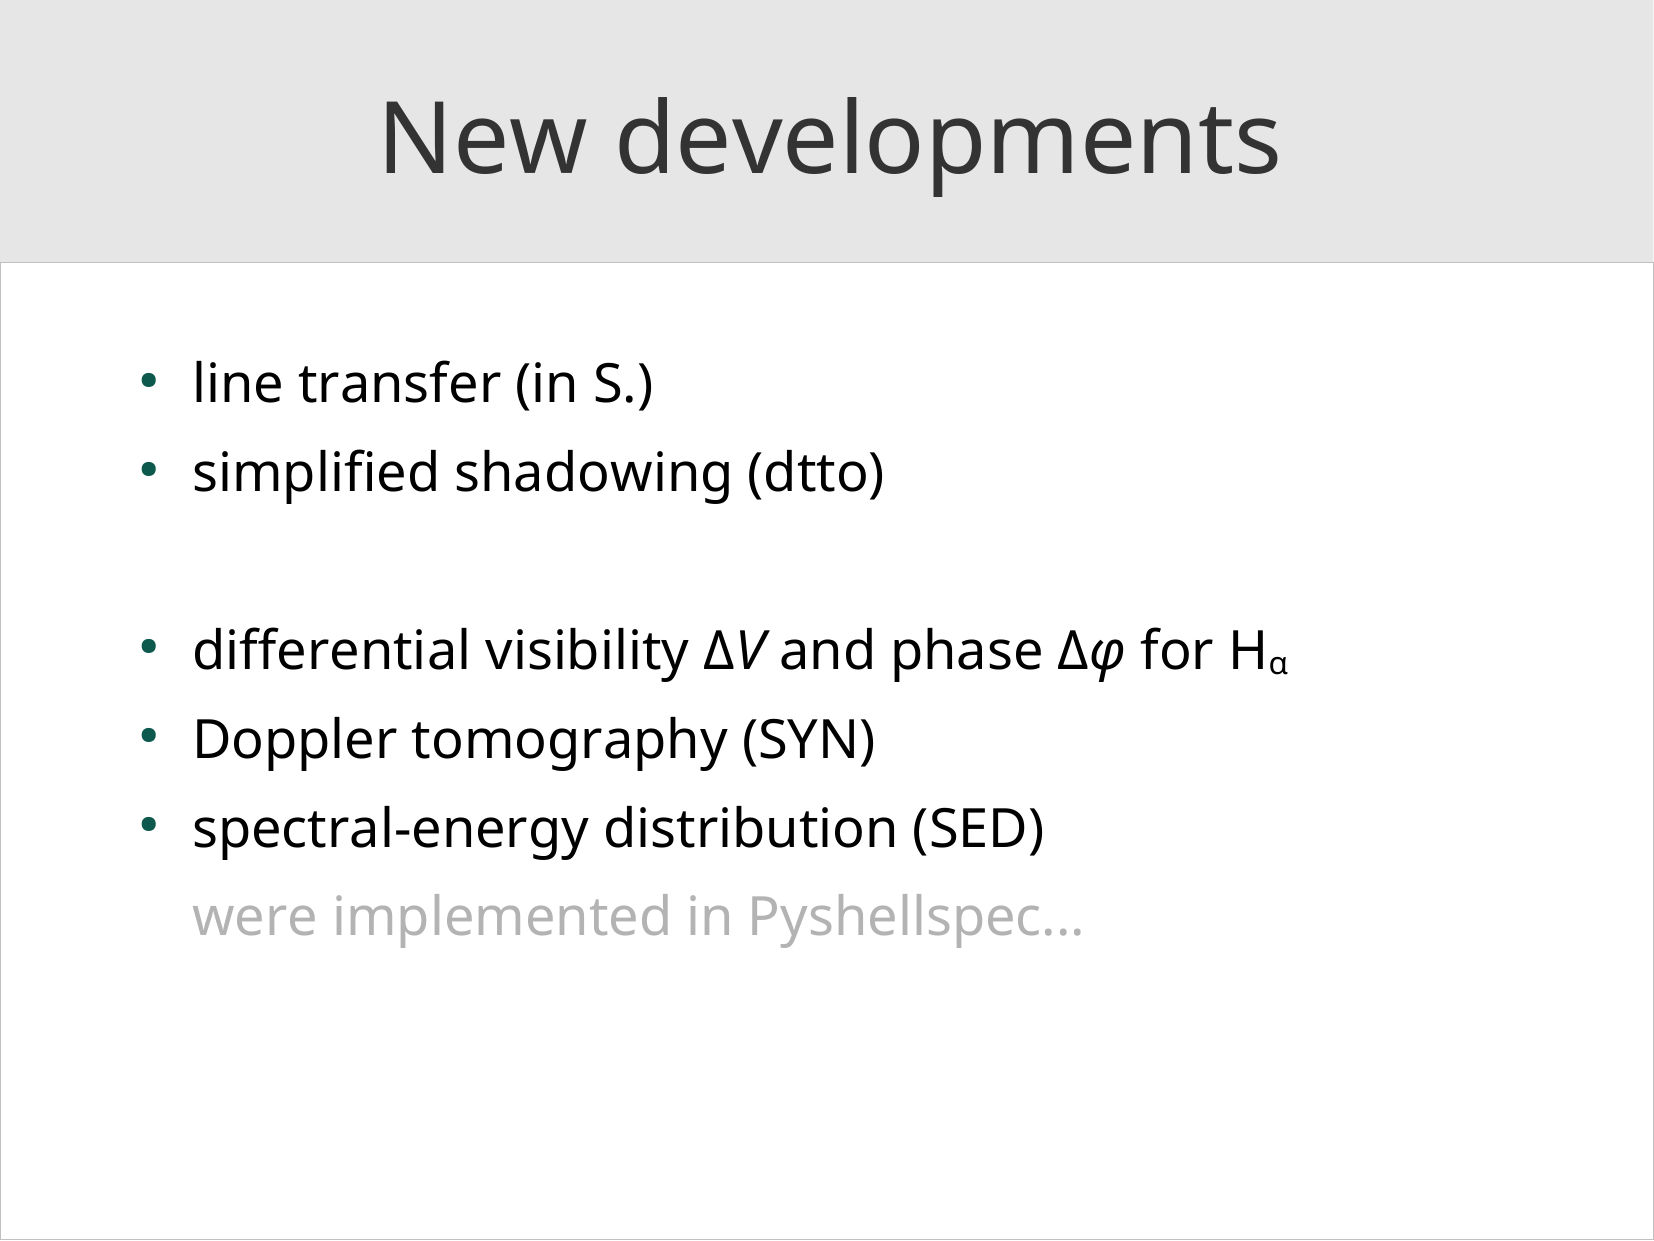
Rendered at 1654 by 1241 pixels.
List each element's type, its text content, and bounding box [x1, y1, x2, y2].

list line transfer (in S.) simplified shadowing (dtto) differential visibility ΔV and phase Δφ for Hα Doppler tomography (SYN) spectral-energy distribution (SED) were implemented in Pyshellspec... [121, 344, 1534, 1064]
title New developments [124, 31, 1537, 239]
